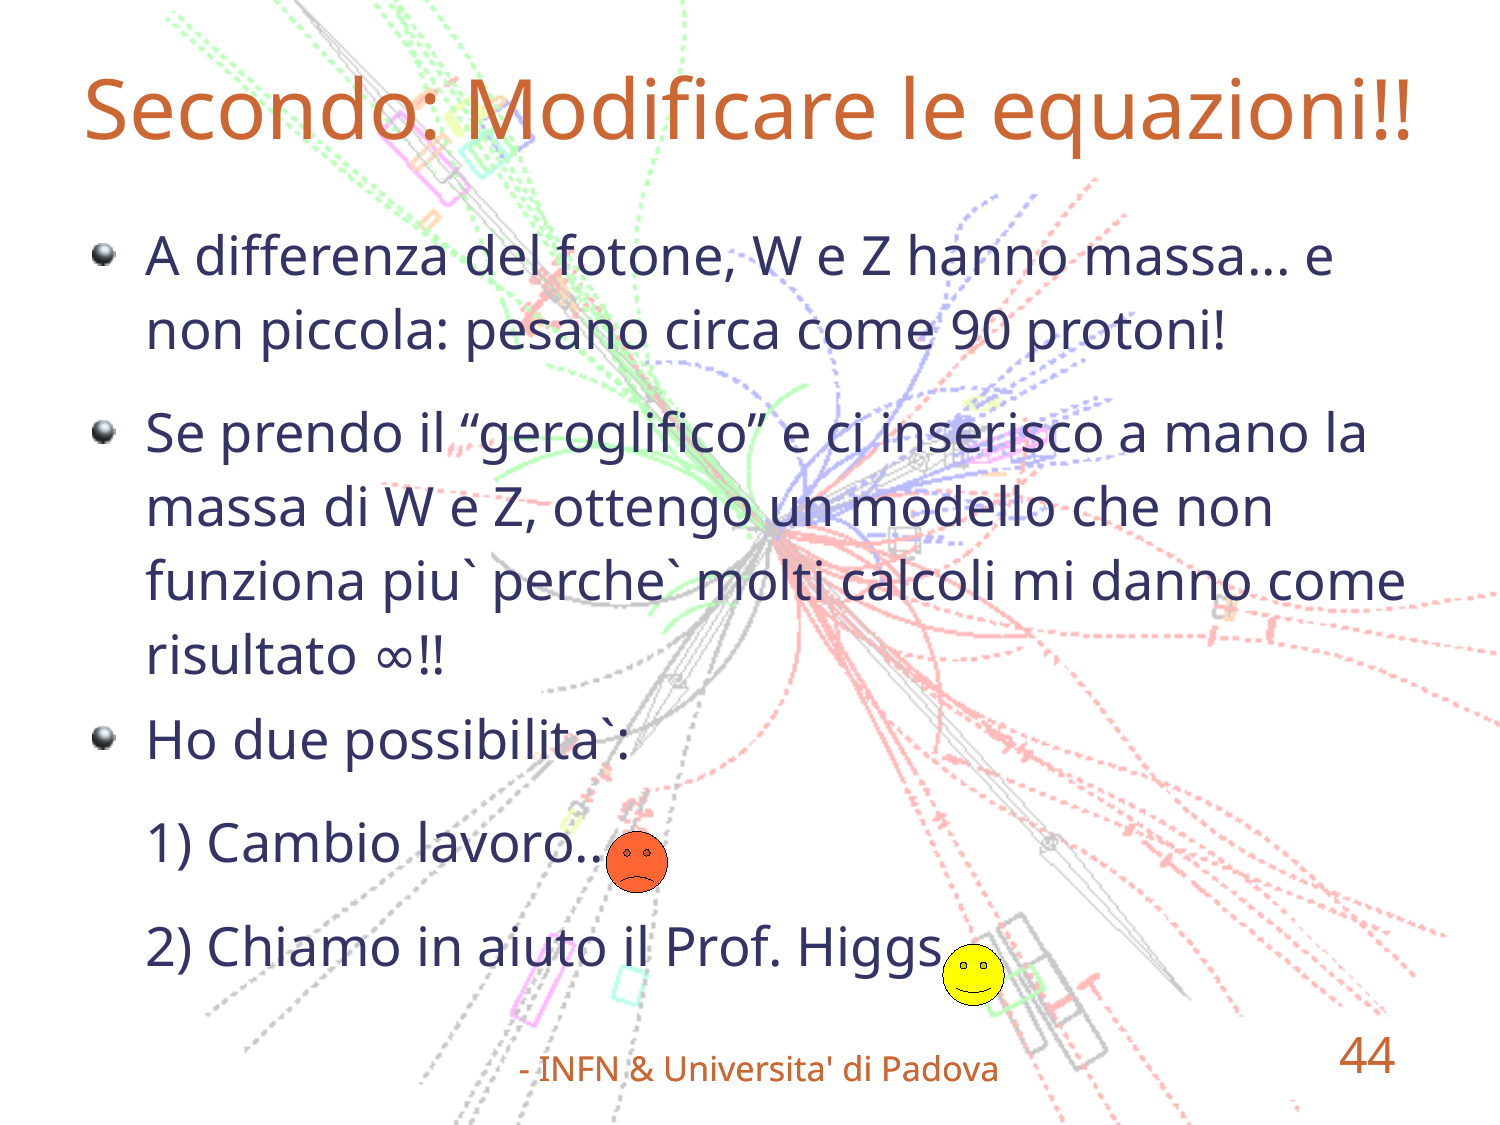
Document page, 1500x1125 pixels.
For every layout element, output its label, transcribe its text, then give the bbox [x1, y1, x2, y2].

picture [0, 0, 1500, 1125]
text_box [606, 831, 668, 893]
list A differenza del fotone, W e Z hanno massa... e non piccola: pesano circa come 90 protoni! Se prendo il “geroglifico” e ci inserisco a mano la massa di W e Z, ottengo un modello che non funziona piu` perche` molti calcoli mi danno come risultato ∞!! [75, 217, 1425, 597]
title Secondo: Modificare le equazioni!! [37, 44, 1463, 170]
list Ho due possibilita`: 1) Cambio lavoro... 2) Chiamo in aiuto il Prof. Higgs [75, 597, 1426, 1022]
text_box [942, 944, 1005, 1006]
